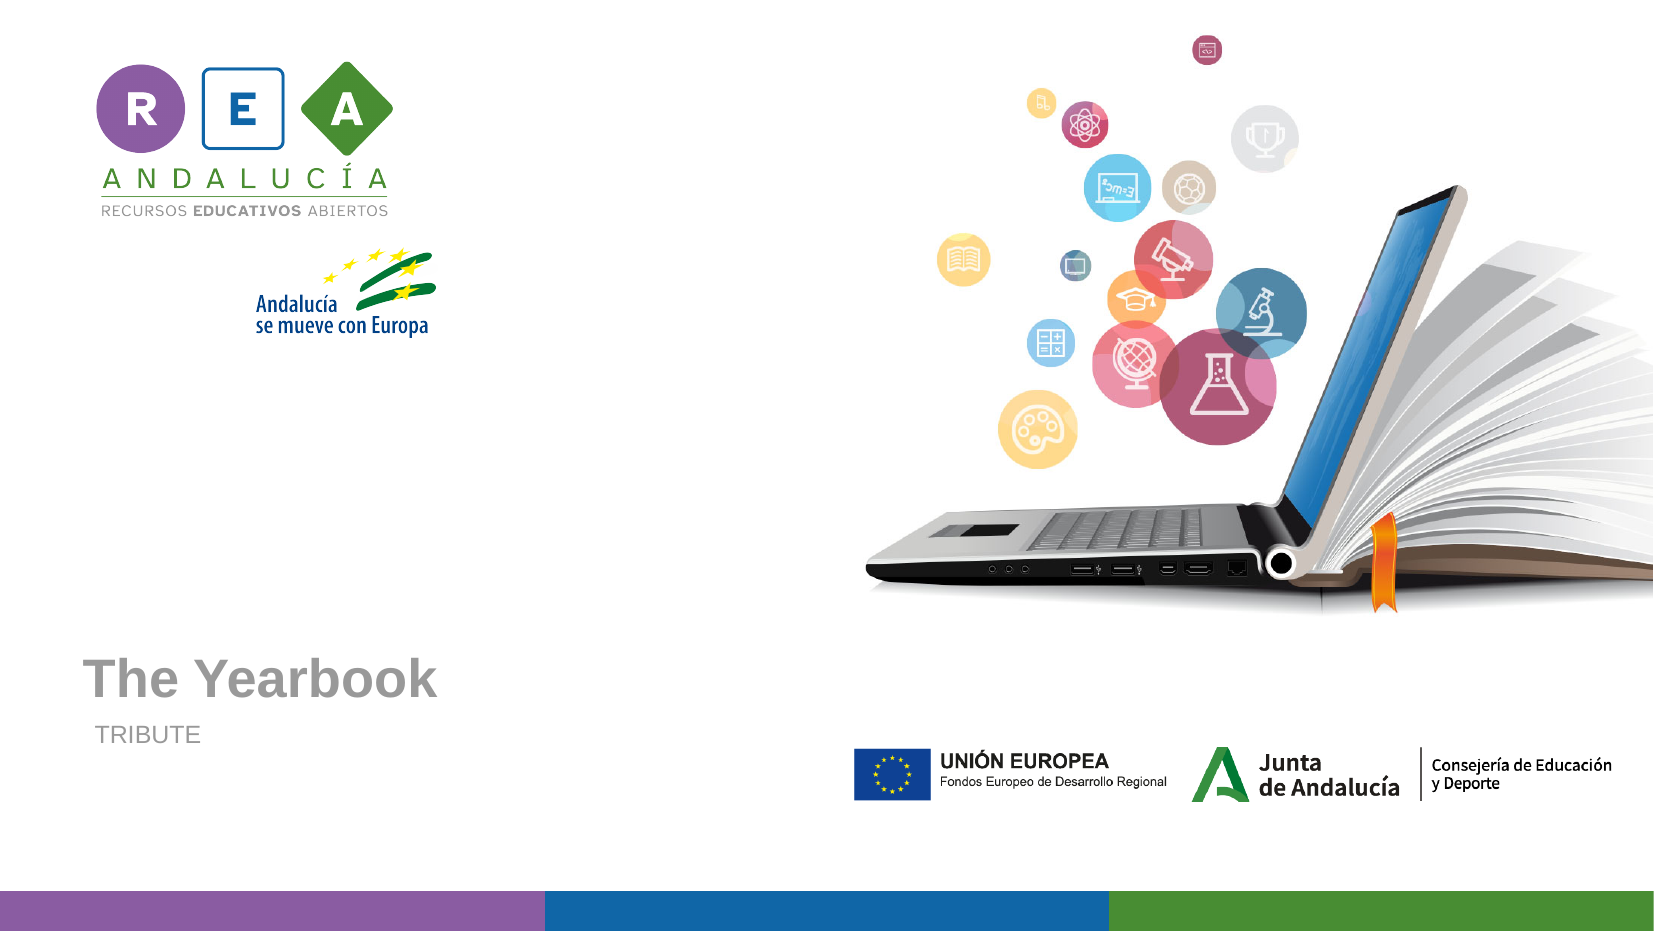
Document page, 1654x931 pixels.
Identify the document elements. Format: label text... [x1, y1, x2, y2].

picture [820, 2, 1653, 644]
picture [82, 0, 438, 338]
title The Yearbook [82, 377, 804, 709]
picture [833, 730, 1625, 821]
subtitle TRIBUTE [94, 720, 815, 815]
